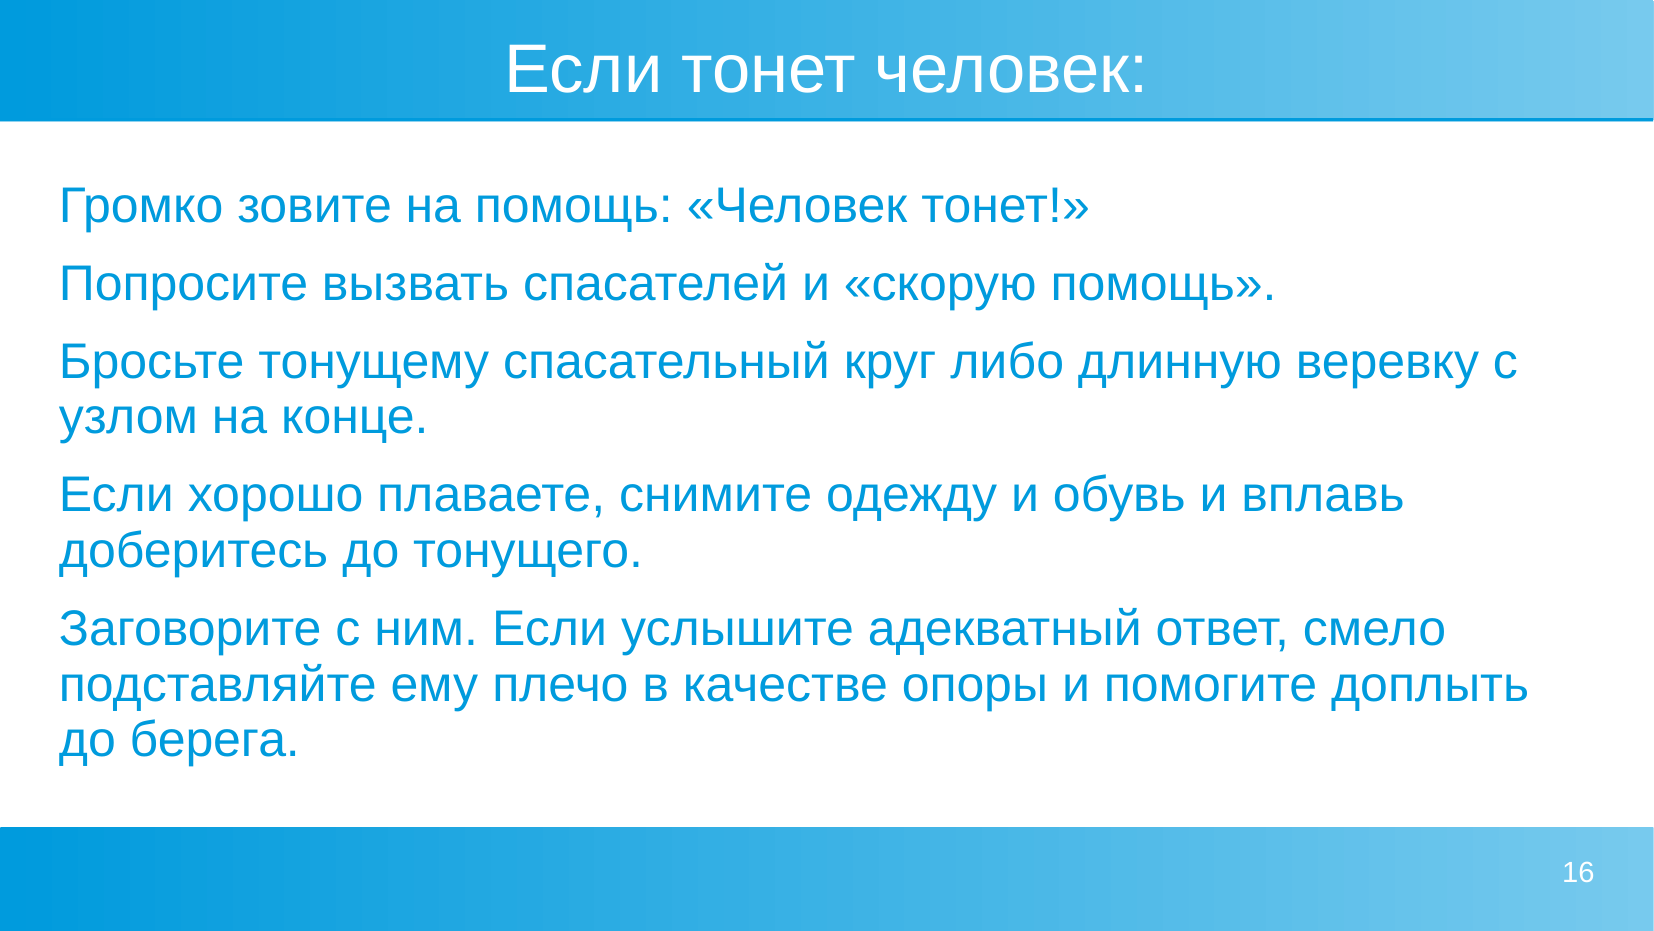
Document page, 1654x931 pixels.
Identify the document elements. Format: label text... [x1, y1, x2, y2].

list Громко зовите на помощь: «Человек тонет!» Попросите вызвать спасателей и «скорую помощь». Бросьте тонущему спасательный круг либо длинную веревку с узлом на конце. Если хорошо плаваете, снимите одежду и обувь и вплавь доберитесь до тонущего. Заговорите с ним. Если услышите адекватный ответ, смело подставляйте ему плечо в качестве опоры и помогите доплыть до берега. [59, 177, 1595, 768]
title Если тонет человек: [59, 30, 1595, 108]
